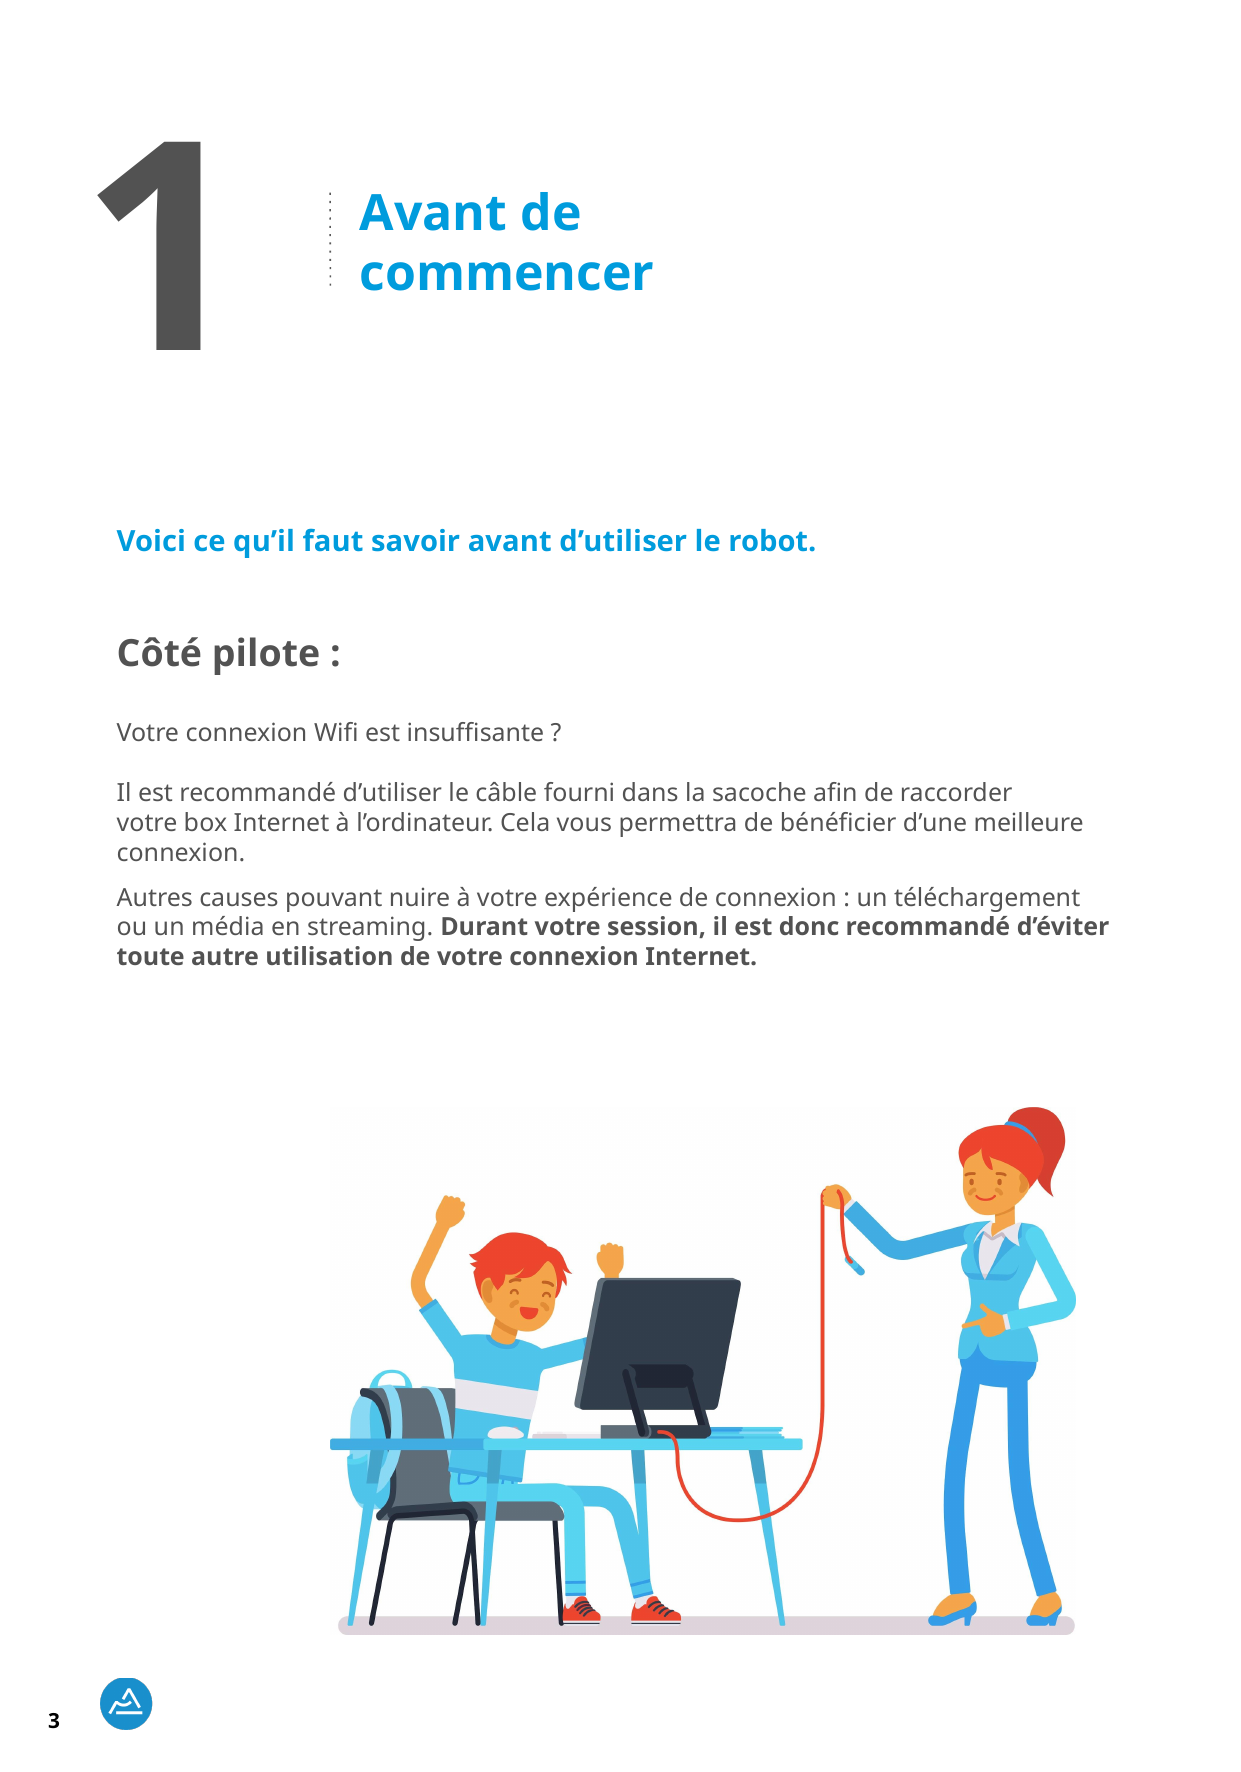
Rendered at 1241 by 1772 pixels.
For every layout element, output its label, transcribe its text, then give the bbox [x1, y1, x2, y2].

text_box 1 [65, 43, 372, 373]
picture [330, 1107, 1076, 1635]
text_box Voici ce qu’il faut savoir avant d’utiliser le robot. Côté pilote : Votre connexion Wifi est insuffisante ? Il est recommandé d’utiliser le câble fourni dans la sacoche afin de raccorder votre box Internet à l’ordinateur. Cela vous permettra de bénéficier d’une meilleure connexion. Autres causes pouvant nuire à votre expérience de connexion : un téléchargement ou un média en streaming. Durant votre session, il est donc recommandé d’éviter toute autre utilisation de votre connexion Internet. [101, 501, 1130, 991]
picture [100, 1678, 159, 1731]
text_box Avant de commencer [344, 165, 1149, 472]
text_box 3 [8, 1670, 75, 1748]
